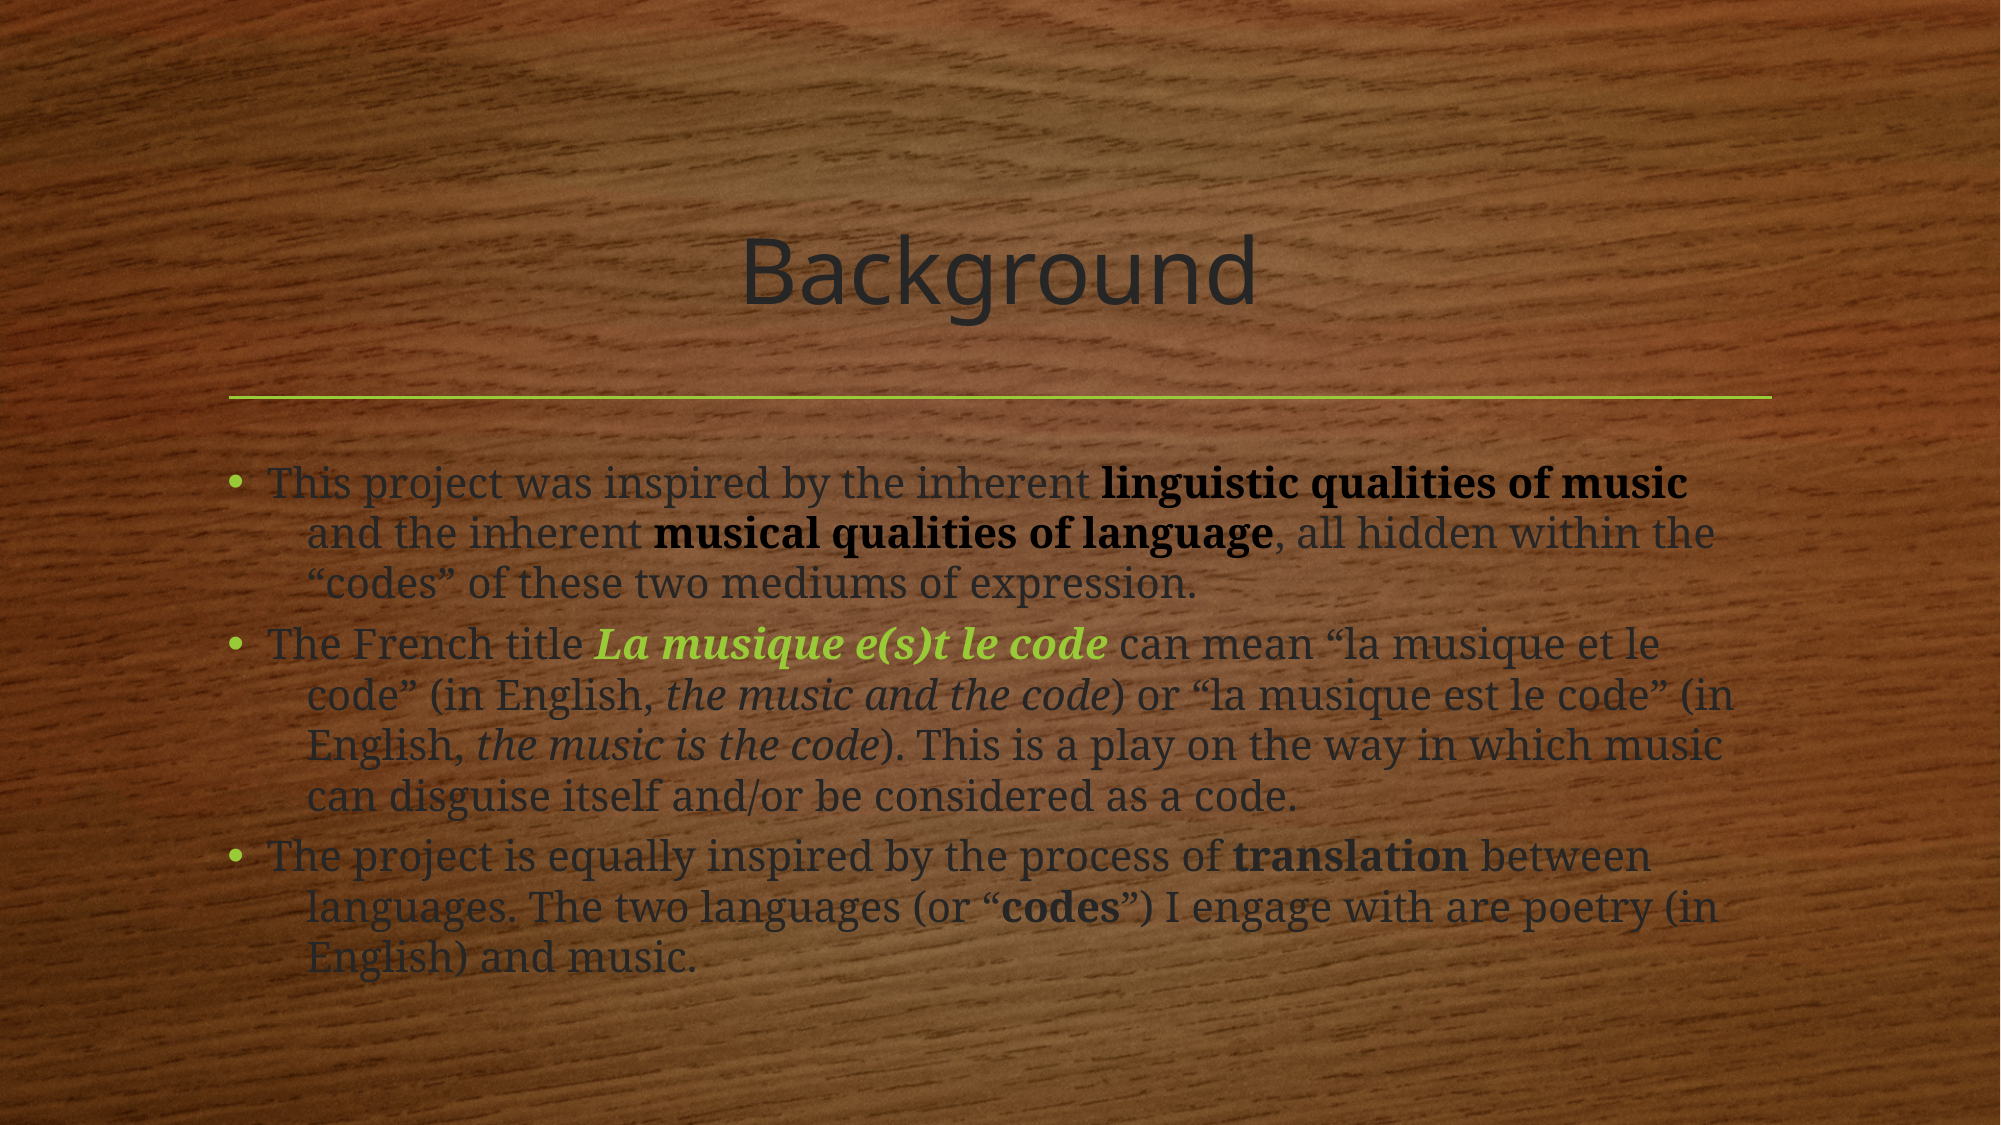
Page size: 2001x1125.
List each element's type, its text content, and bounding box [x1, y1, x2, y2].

list This project was inspired by the inherent linguistic qualities of music and the inherent musical qualities of language, all hidden within the “codes” of these two mediums of expression. The French title La musique e(s)t le code can mean “la musique et le code” (in English, the music and the code) or “la musique est le code” (in English, the music is the code). This is a play on the way in which music can disguise itself and/or be considered as a code. The project is equally inspired by the process of translation between languages. The two languages (or “codes”) I engage with are poetry (in English) and music. [212, 448, 1788, 994]
title Background [212, 161, 1788, 376]
